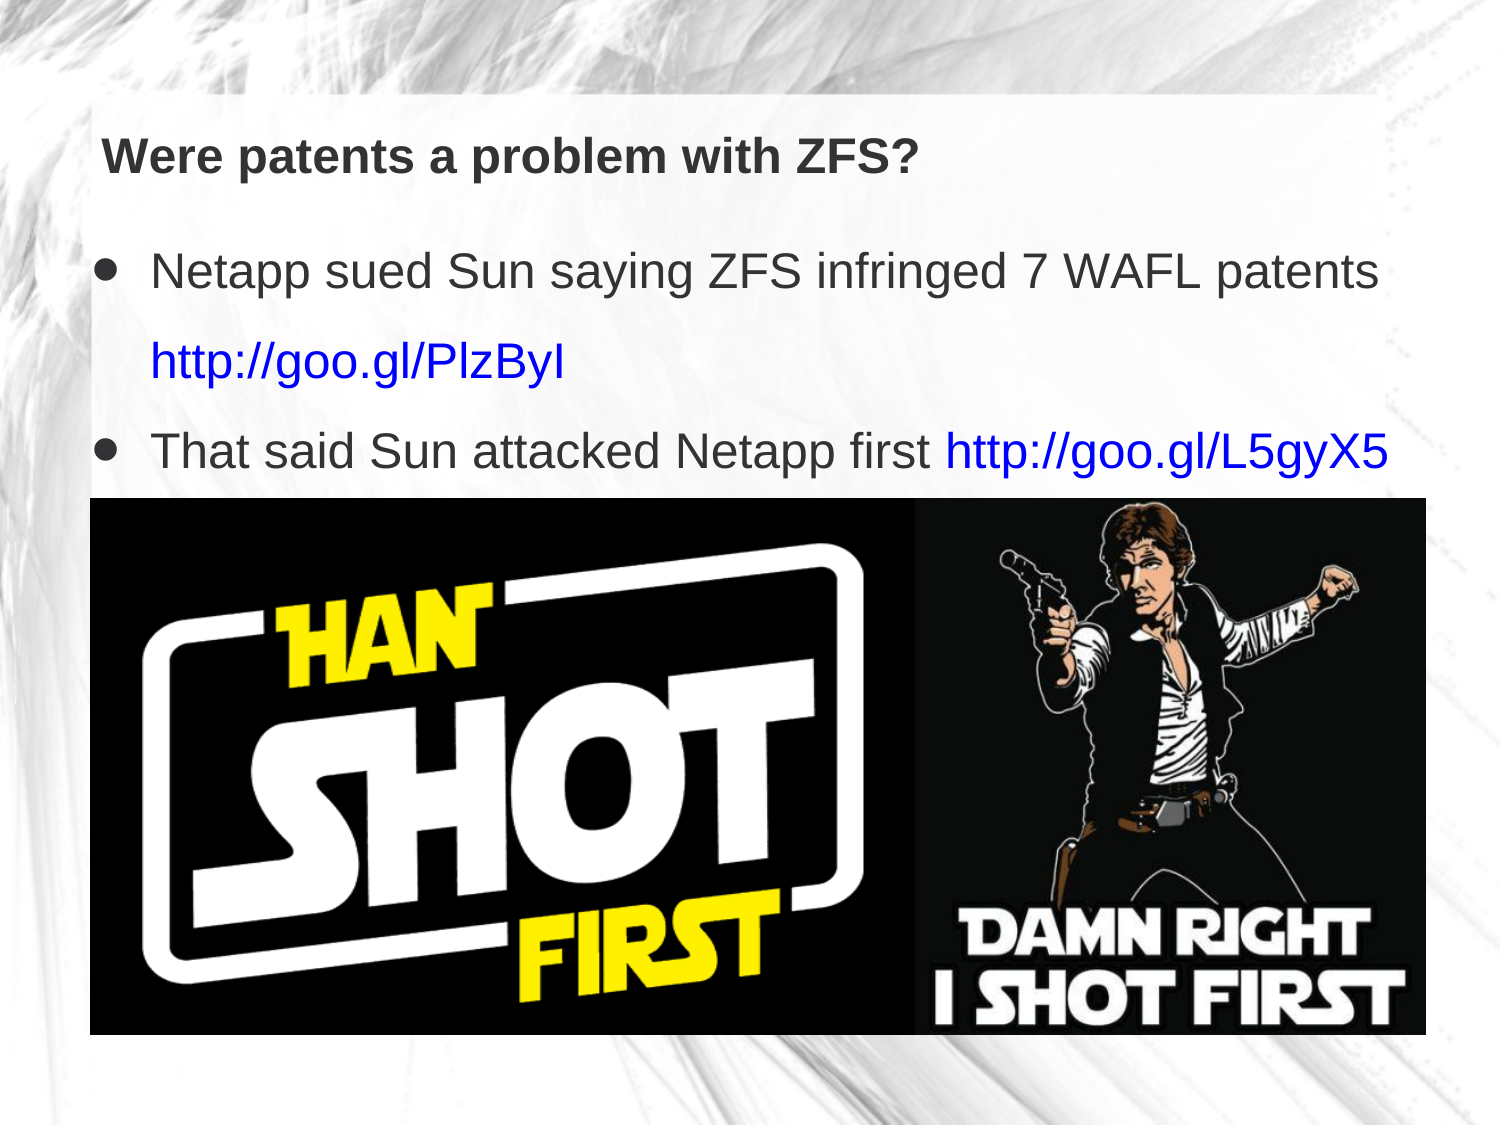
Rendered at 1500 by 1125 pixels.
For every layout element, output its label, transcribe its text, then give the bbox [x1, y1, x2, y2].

picture [0, 0, 1500, 1125]
list Netapp sued Sun saying ZFS infringed 7 WAFL patents http://goo.gl/PlzByI That said Sun attacked Netapp first http://goo.gl/L5gyX5 [60, 193, 1426, 496]
title Were patents a problem with ZFS? [61, 108, 1412, 193]
